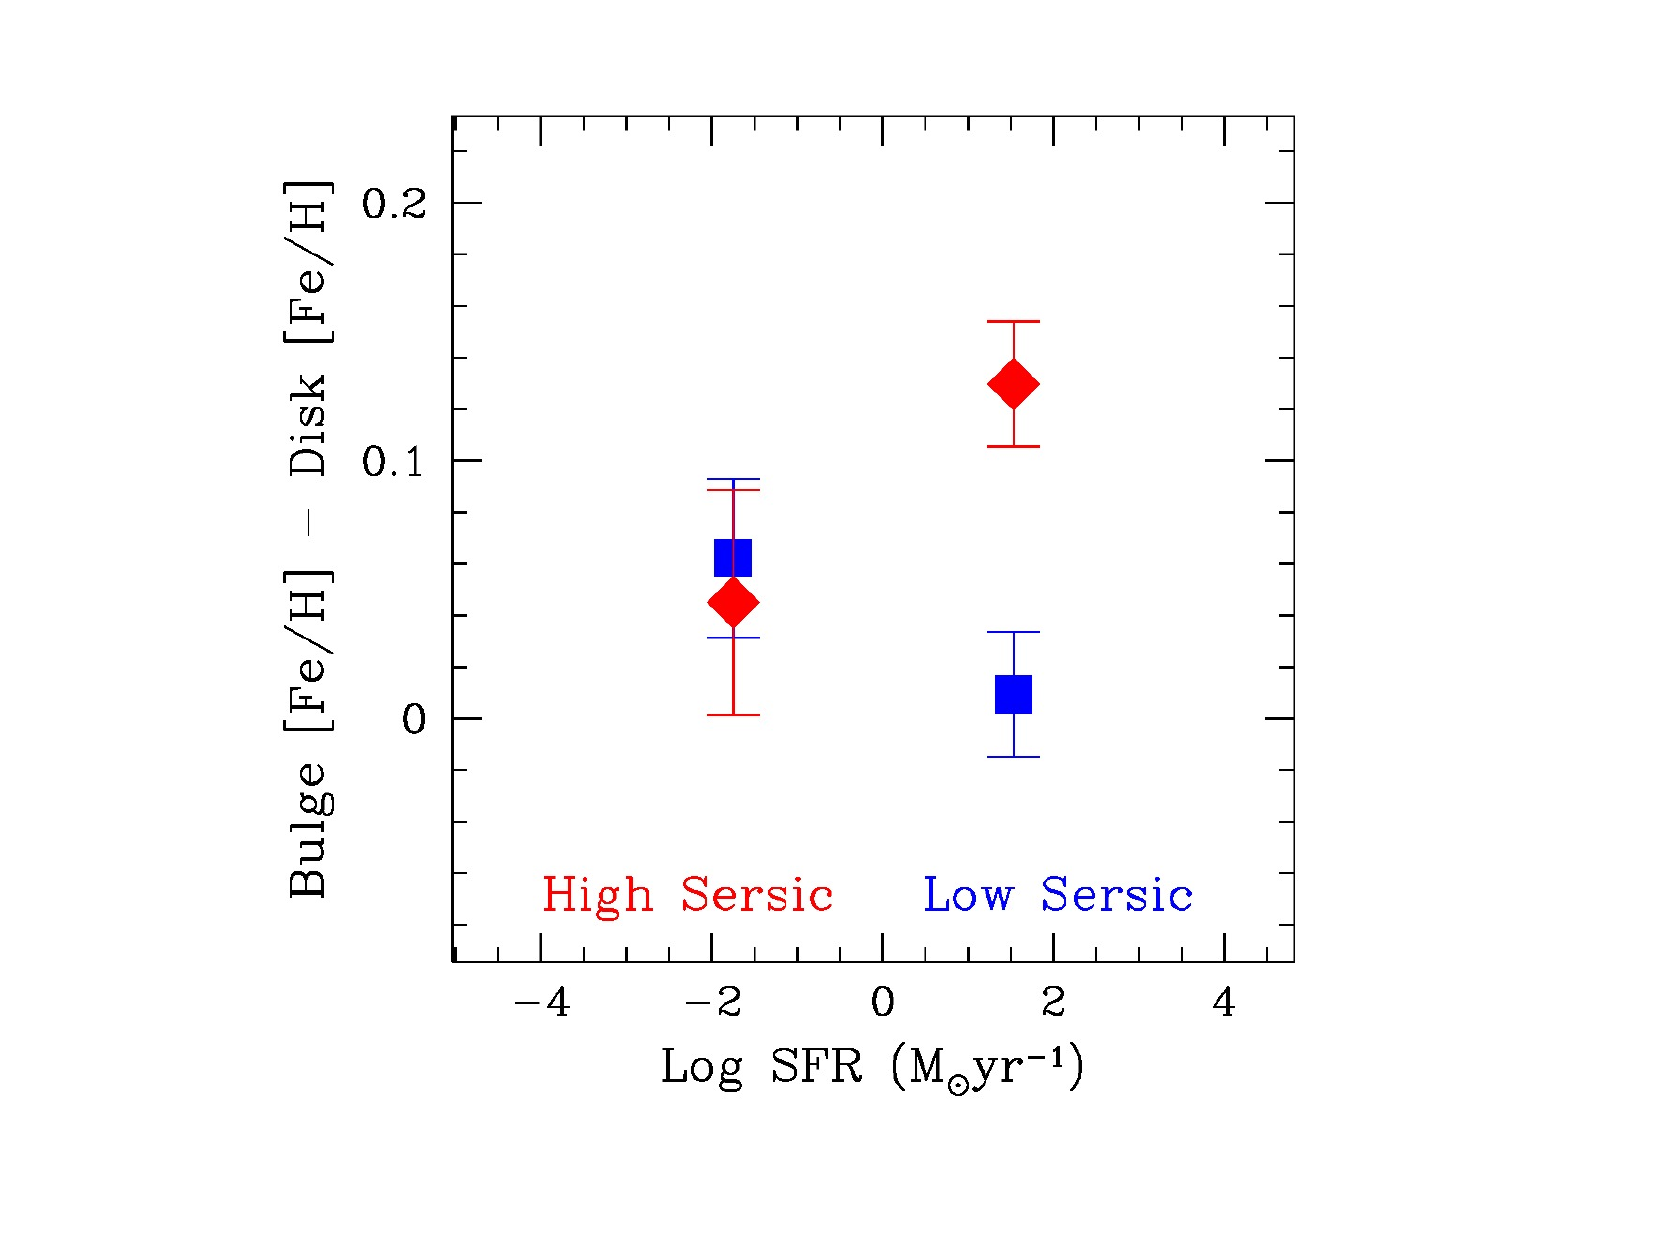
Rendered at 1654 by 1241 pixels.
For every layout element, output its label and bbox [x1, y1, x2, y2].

picture [232, 54, 1355, 1177]
